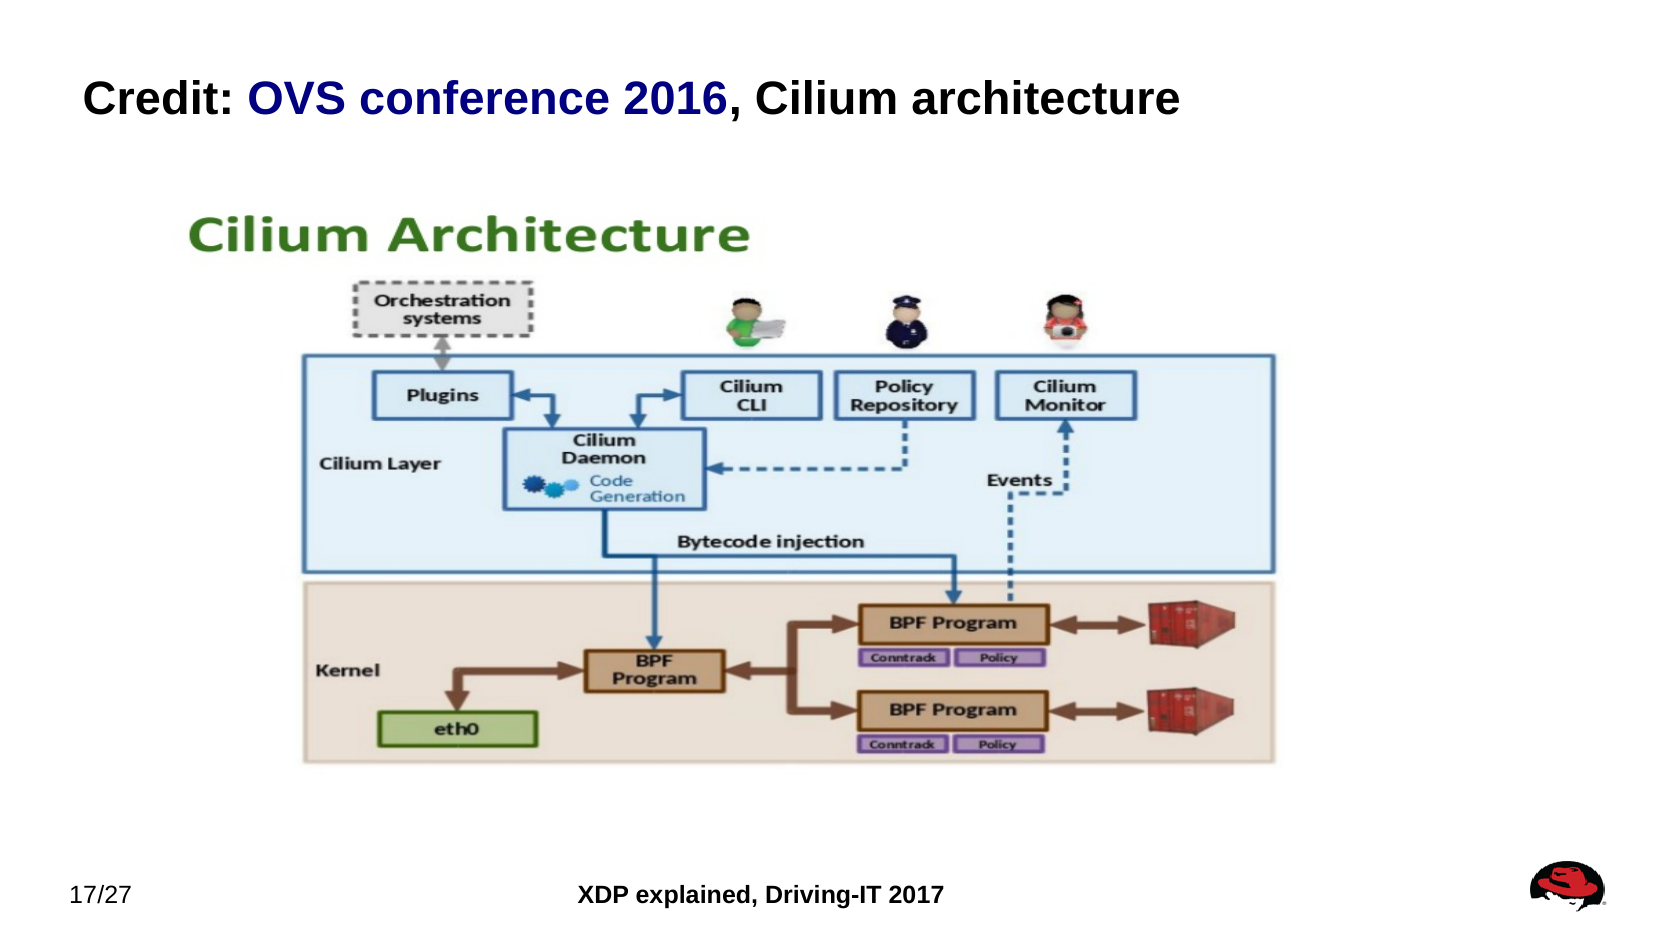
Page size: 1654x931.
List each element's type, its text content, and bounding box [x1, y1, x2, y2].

picture [125, 183, 1537, 779]
title Credit: OVS conference 2016, Cilium architecture [82, 28, 1571, 169]
picture [1529, 859, 1613, 918]
